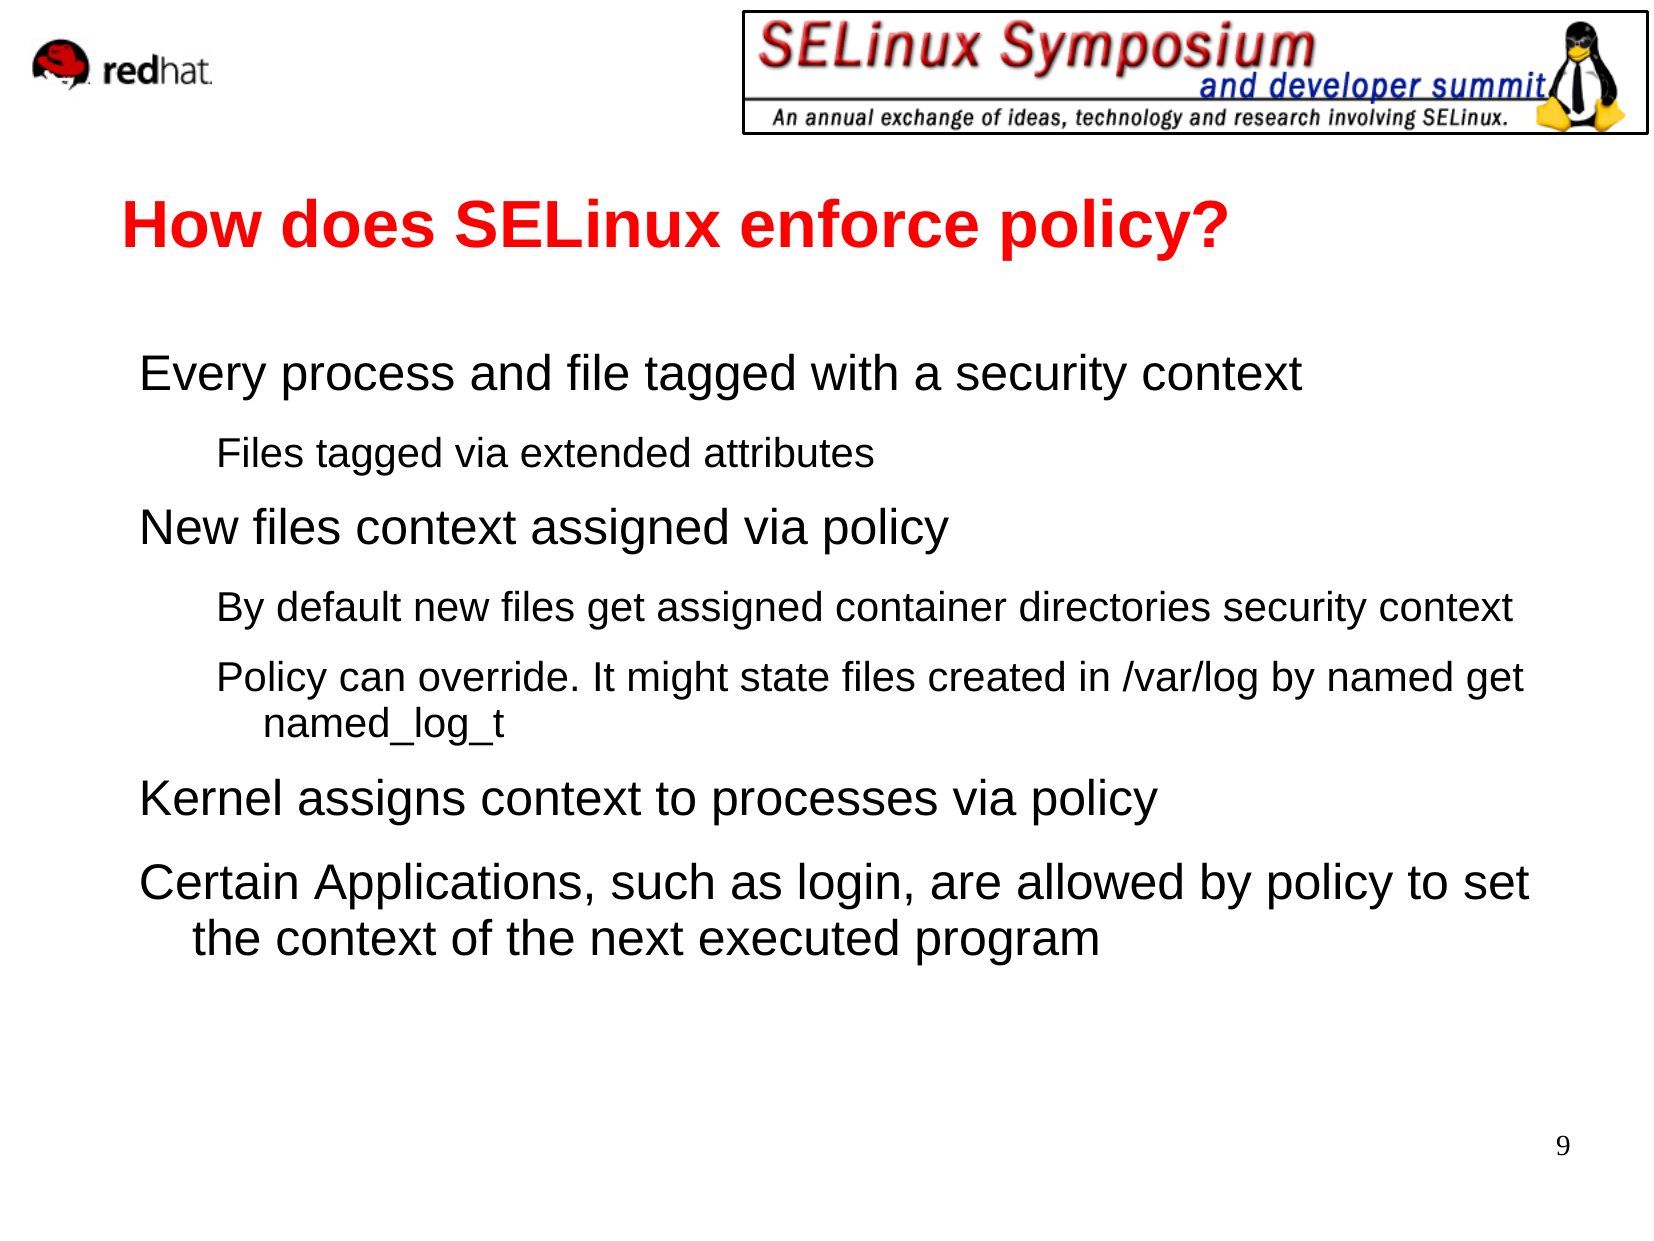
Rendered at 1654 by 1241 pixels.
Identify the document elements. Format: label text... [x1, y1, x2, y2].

title How does SELinux enforce policy? [121, 120, 1563, 328]
picture [745, 13, 1646, 132]
list Every process and file tagged with a security context Files tagged via extended attributes New files context assigned via policy By default new files get assigned container directories security context Policy can override. It might state files created in /var/log by named get named_log_t Kernel assigns context to processes via policy Certain Applications, such as login, are allowed by policy to set the context of the next executed program [121, 344, 1534, 1183]
picture [31, 37, 212, 98]
